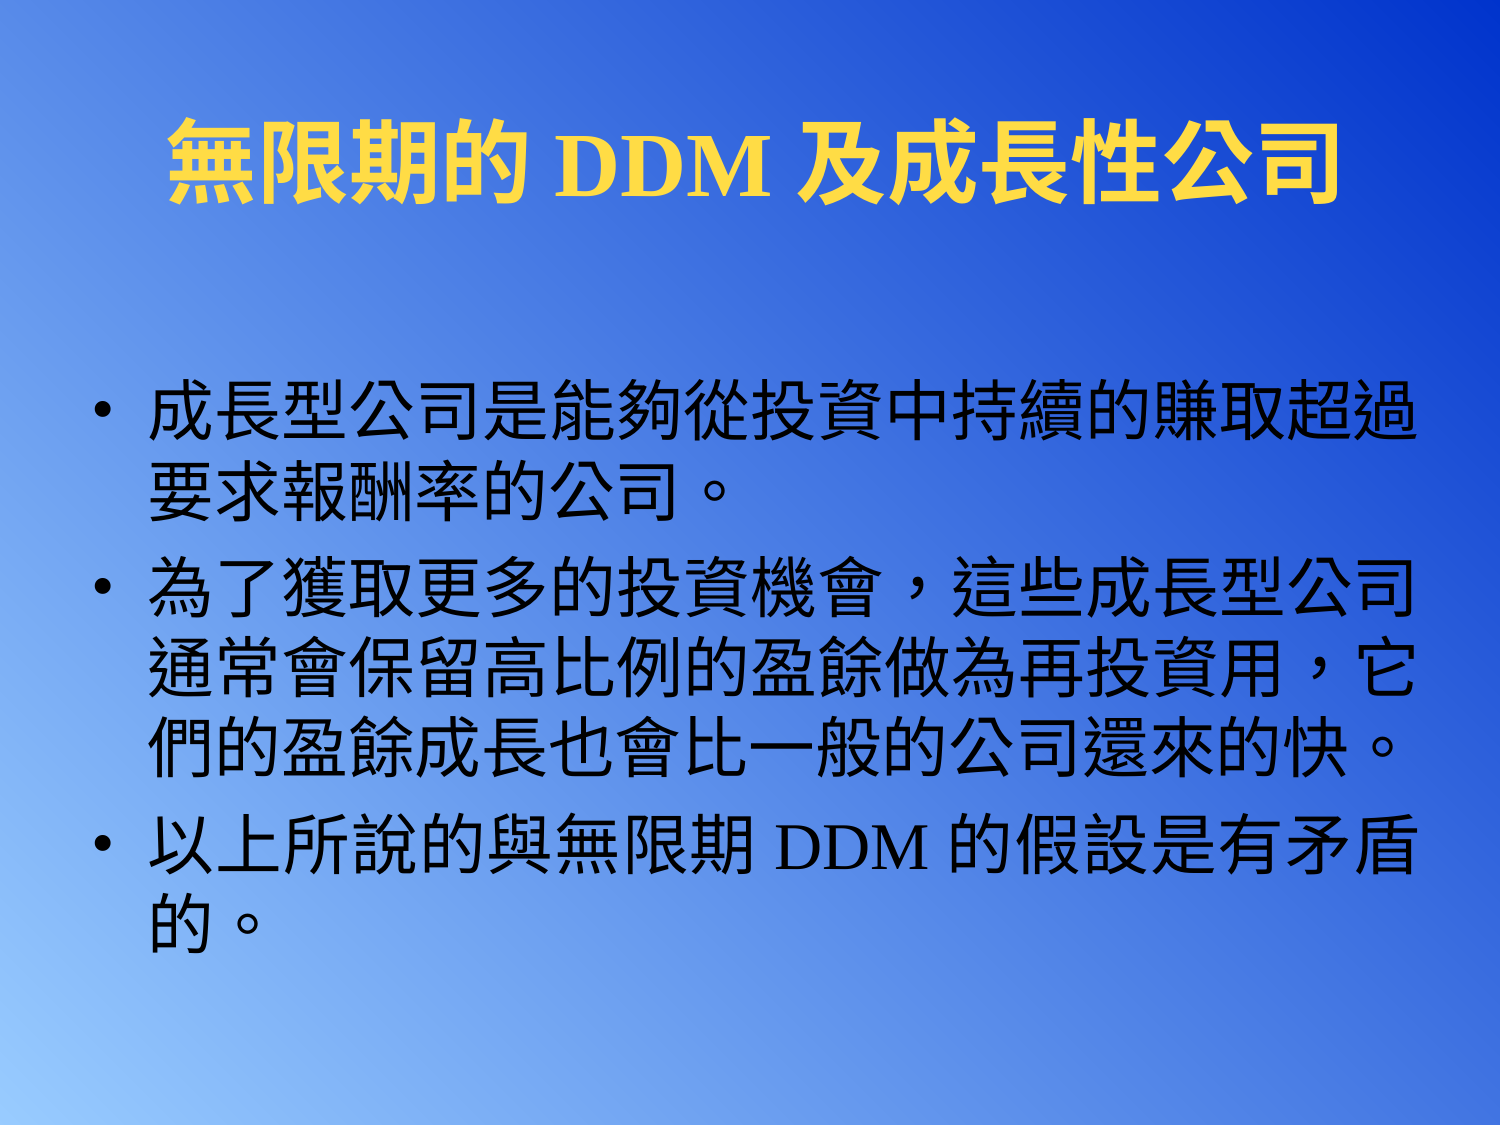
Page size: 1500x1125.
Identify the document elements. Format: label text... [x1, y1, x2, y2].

title 無限期的DDM及成長性公司 [64, 66, 1447, 254]
list 成長型公司是能夠從投資中持續的賺取超過要求報酬率的公司。 為了獲取更多的投資機會，這些成長型公司通常會保留高比例的盈餘做為再投資用，它們的盈餘成長也會比一般的公司還來的快。 以上所說的與無限期DDM的假設是有矛盾的。 [76, 361, 1436, 977]
